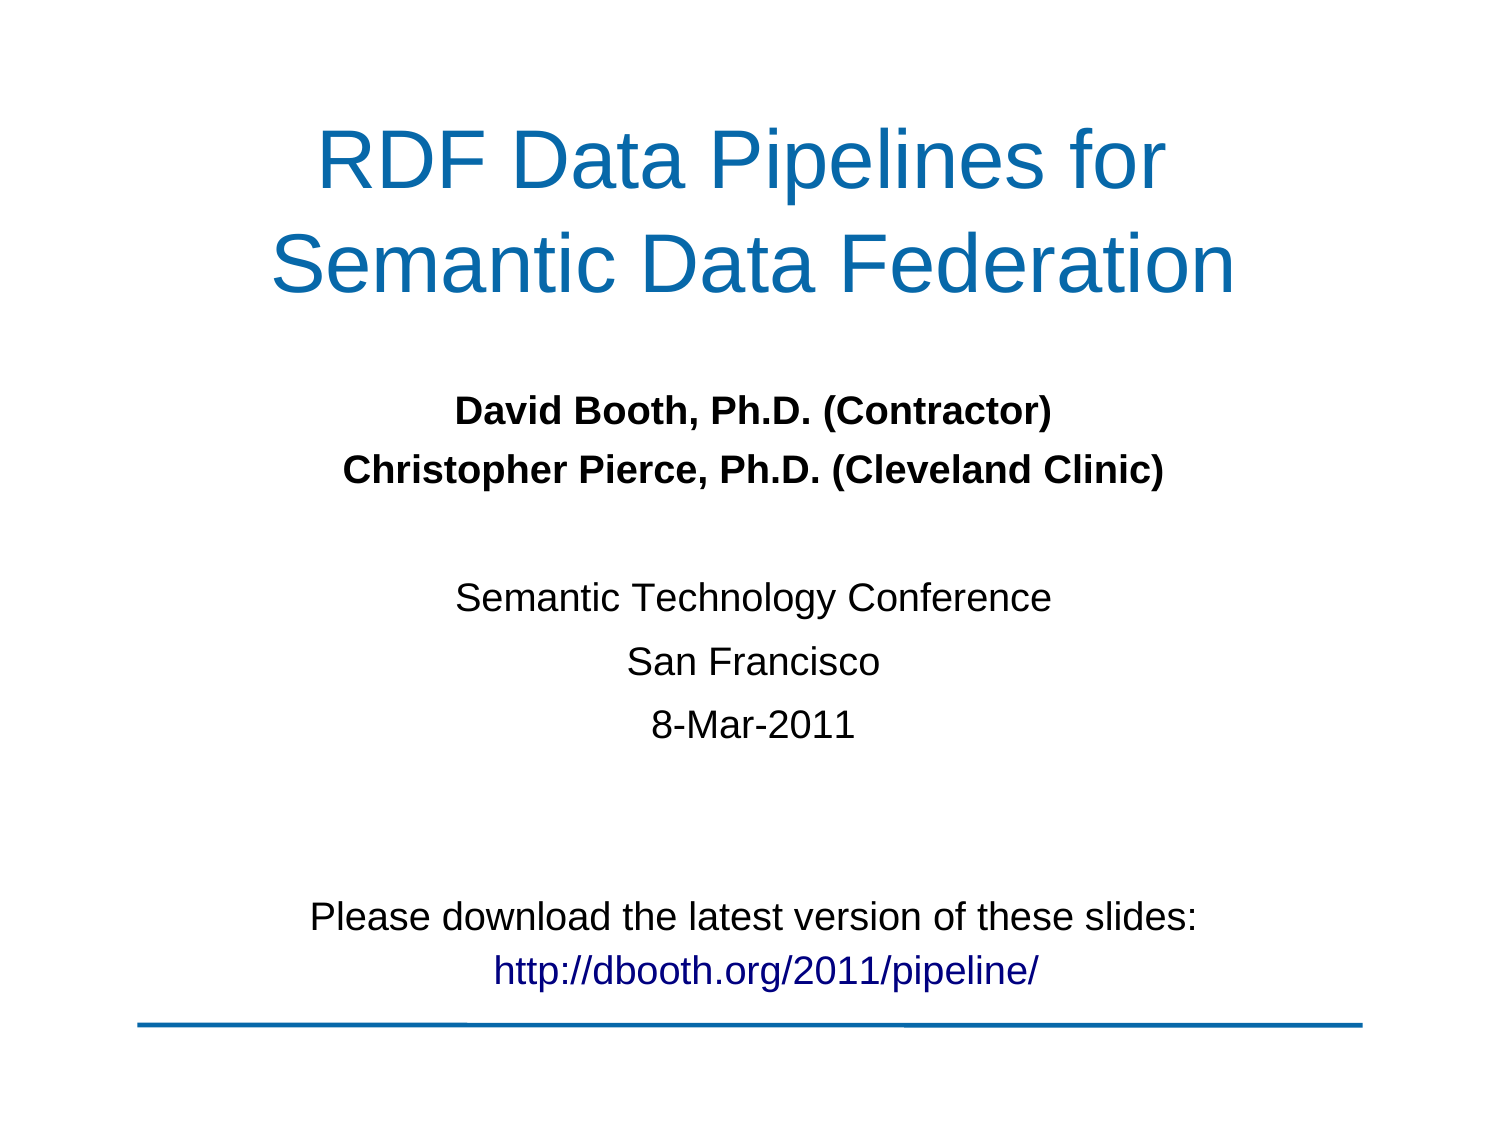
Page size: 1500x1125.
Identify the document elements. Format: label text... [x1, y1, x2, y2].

title RDF Data Pipelines for Semantic Data Federation [45, 41, 1462, 369]
list David Booth, Ph.D. (Contractor) Christopher Pierce, Ph.D. (Cleveland Clinic) Semantic Technology Conference San Francisco 8-Mar-2011 Please download the latest version of these slides: http://dbooth.org/2011/pipeline/ [115, 374, 1391, 1003]
